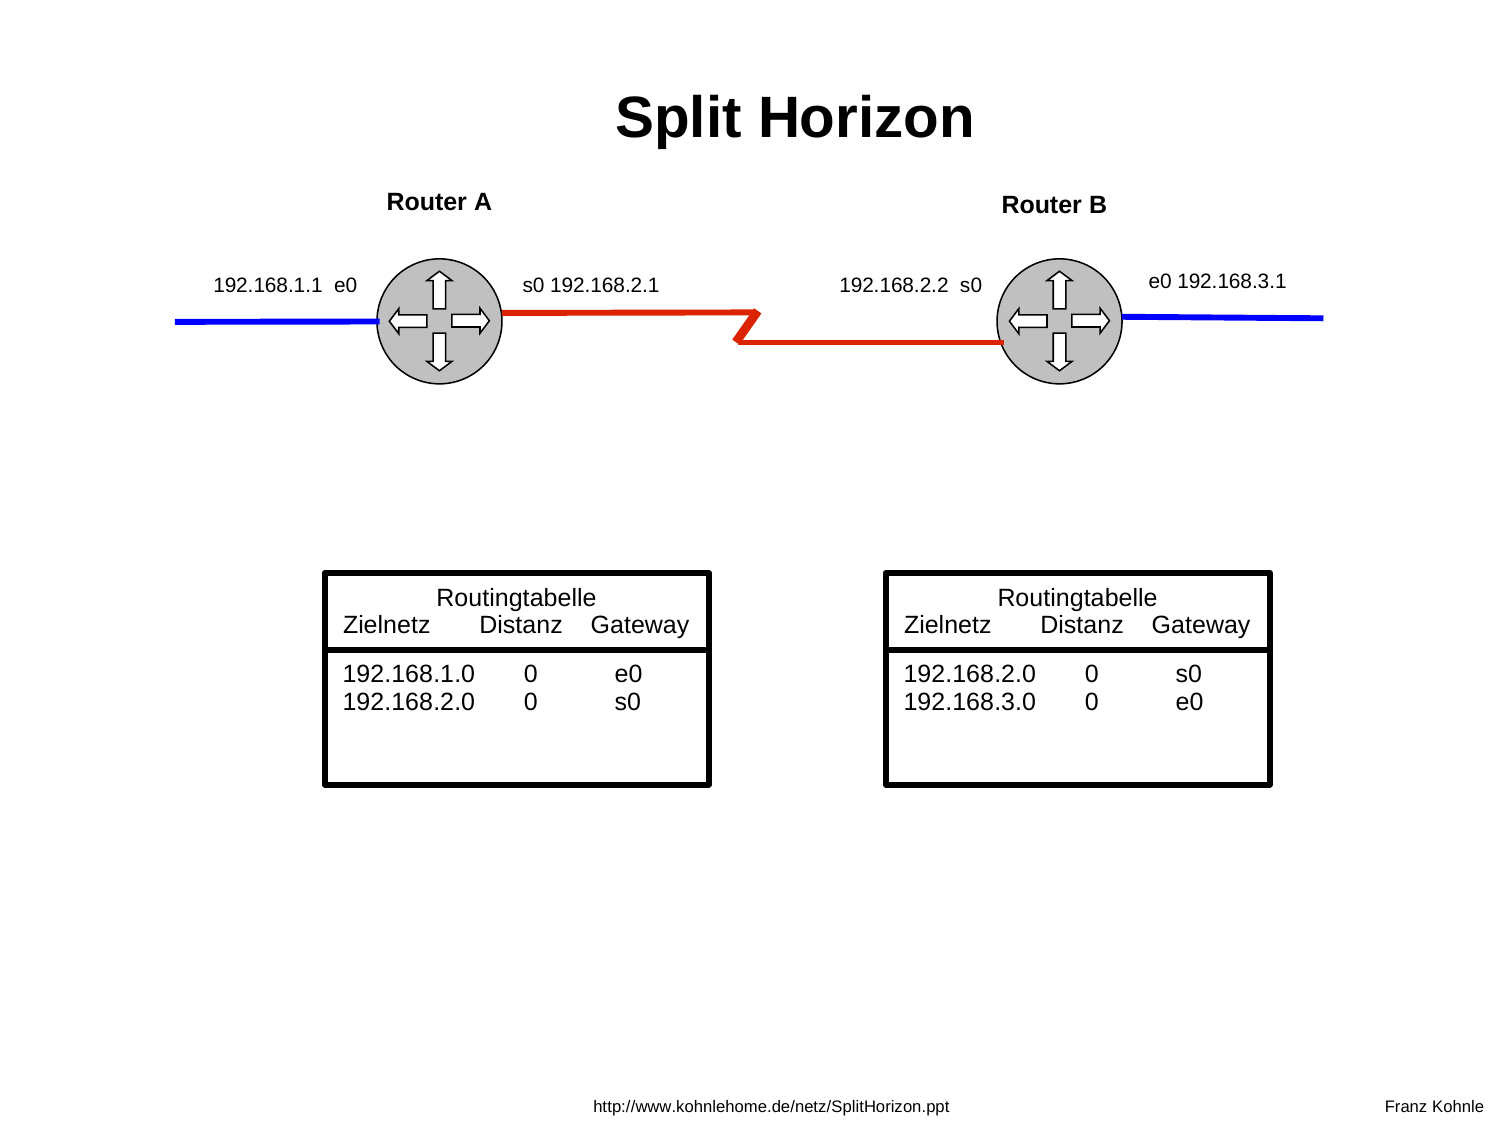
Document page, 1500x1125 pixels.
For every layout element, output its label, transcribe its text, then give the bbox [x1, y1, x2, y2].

text_box http://www.kohnlehome.de/netz/SplitHorizon.ppt [578, 1089, 967, 1124]
text_box 192.168.1.0 0 e0 192.168.2.0 0 s0 [324, 649, 709, 785]
text_box 192.168.2.0 0 s0 192.168.3.0 0 e0 [885, 649, 1270, 785]
text_box e0 192.168.3.1 [1133, 262, 1308, 302]
text_box 192.168.1.1 e0 [198, 265, 373, 305]
text_box 192.168.2.2 s0 [824, 265, 999, 305]
text_box [882, 573, 1270, 798]
text_box [321, 573, 709, 798]
text_box Router A [371, 179, 507, 224]
text_box s0 192.168.2.1 [507, 265, 682, 305]
text_box Franz Kohnle [1369, 1089, 1500, 1124]
text_box Split Horizon [579, 71, 1011, 164]
text_box [997, 258, 1123, 384]
text_box [377, 258, 502, 384]
text_box Router B [986, 182, 1123, 227]
